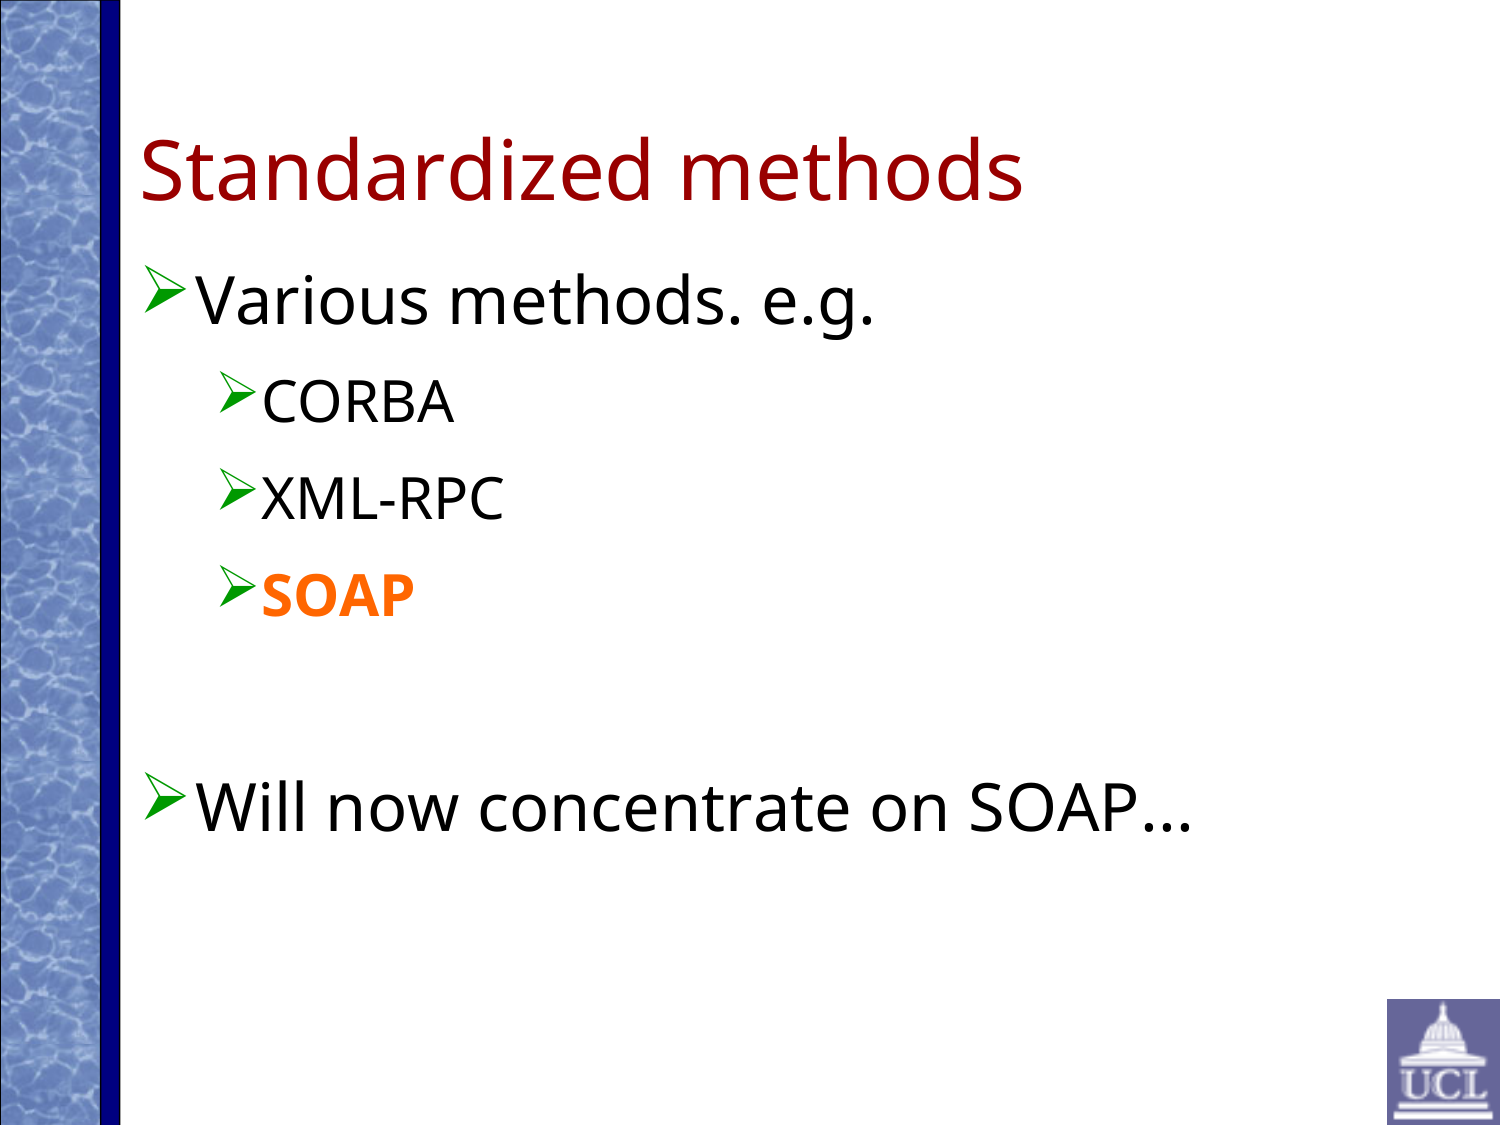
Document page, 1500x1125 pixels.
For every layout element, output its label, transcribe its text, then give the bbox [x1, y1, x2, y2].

picture [1387, 999, 1500, 1125]
picture [1, 1, 99, 1125]
list Various methods. e.g. CORBA XML-RPC SOAP Will now concentrate on SOAP... [125, 249, 1417, 1088]
title Standardized methods [124, 37, 1413, 225]
